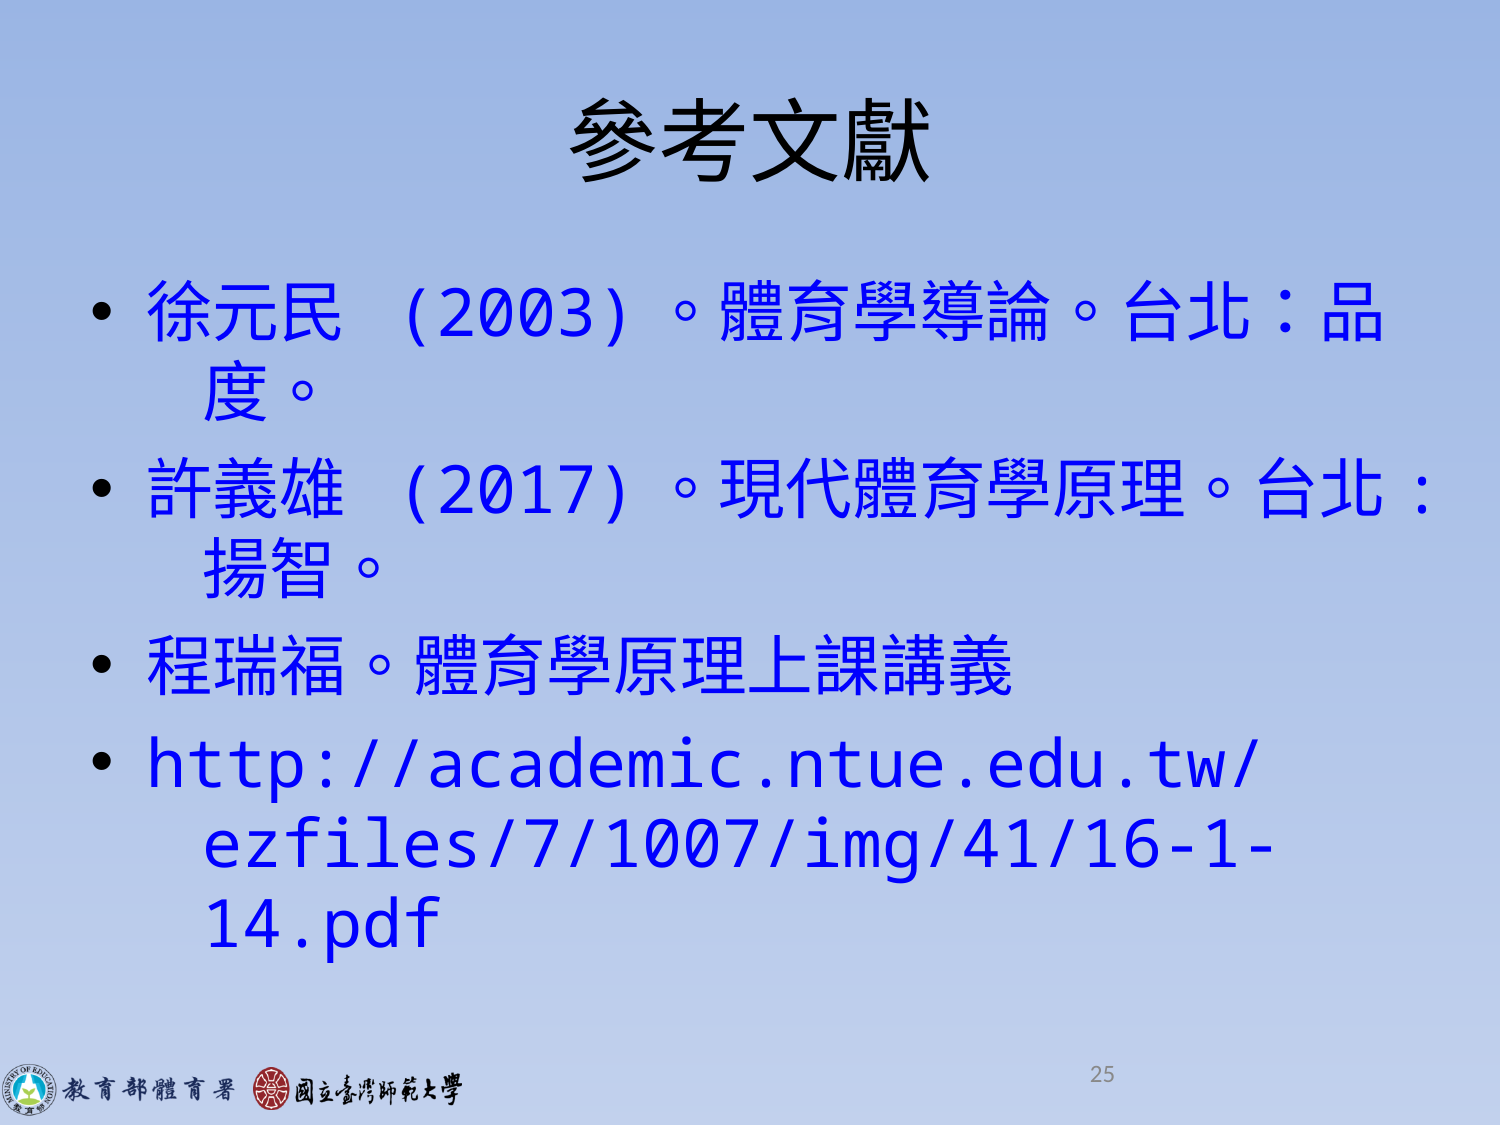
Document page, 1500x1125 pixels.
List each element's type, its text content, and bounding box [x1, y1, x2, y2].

text_box [1074, 1042, 1426, 1103]
list 徐元民 (2003)。體育學導論。台北：品度。 許義雄 (2017)。現代體育學原理。台北:揚智。 程瑞福。體育學原理上課講義 http://academic.ntue.edu.tw/ezfiles/7/1007/img/41/16-1-14.pdf [75, 262, 1426, 1005]
title 參考文獻 [75, 45, 1426, 233]
